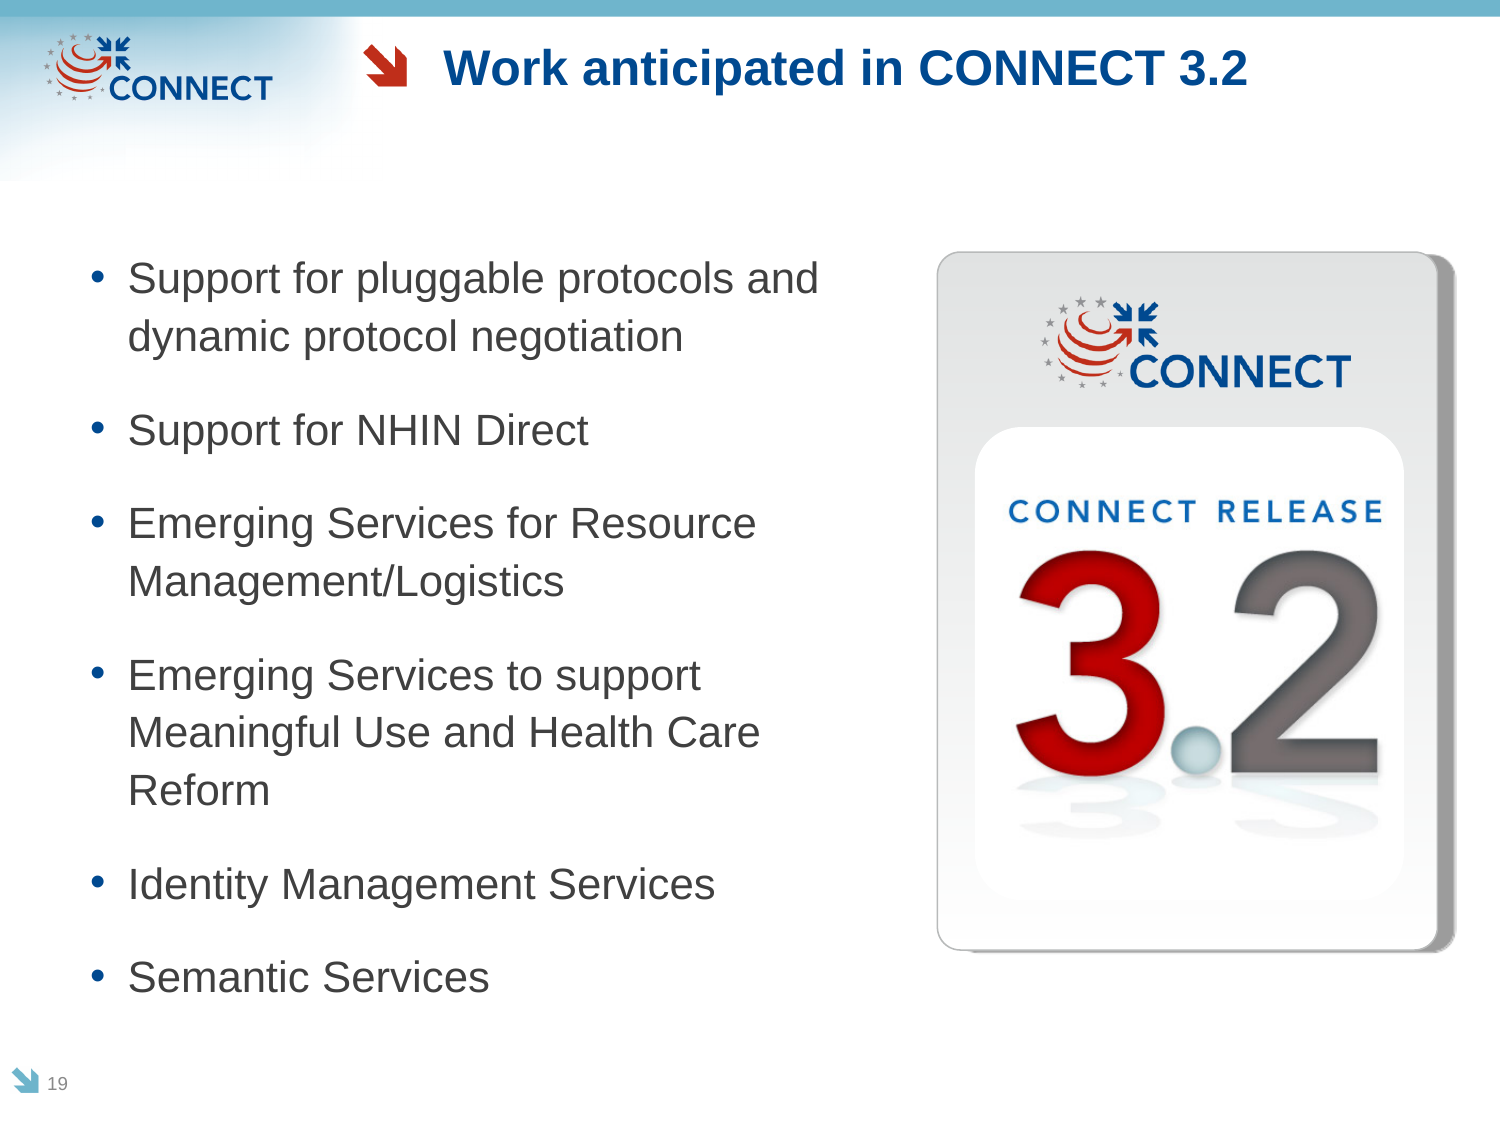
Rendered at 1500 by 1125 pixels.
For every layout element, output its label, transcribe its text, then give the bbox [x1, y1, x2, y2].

picture [1040, 296, 1351, 388]
picture [10, 1066, 32, 1094]
title Work anticipated in CONNECT 3.2 [428, 28, 1500, 213]
picture [0, 17, 408, 181]
list Support for pluggable protocols and dynamic protocol negotiation Support for NHIN Direct Emerging Services for Resource Management/Logistics Emerging Services to support Meaningful Use and Health Care Reform Identity Management Services Semantic Services [74, 237, 925, 1023]
text_box [937, 252, 1438, 951]
text_box <number> [32, 1053, 383, 1114]
picture [994, 487, 1394, 859]
